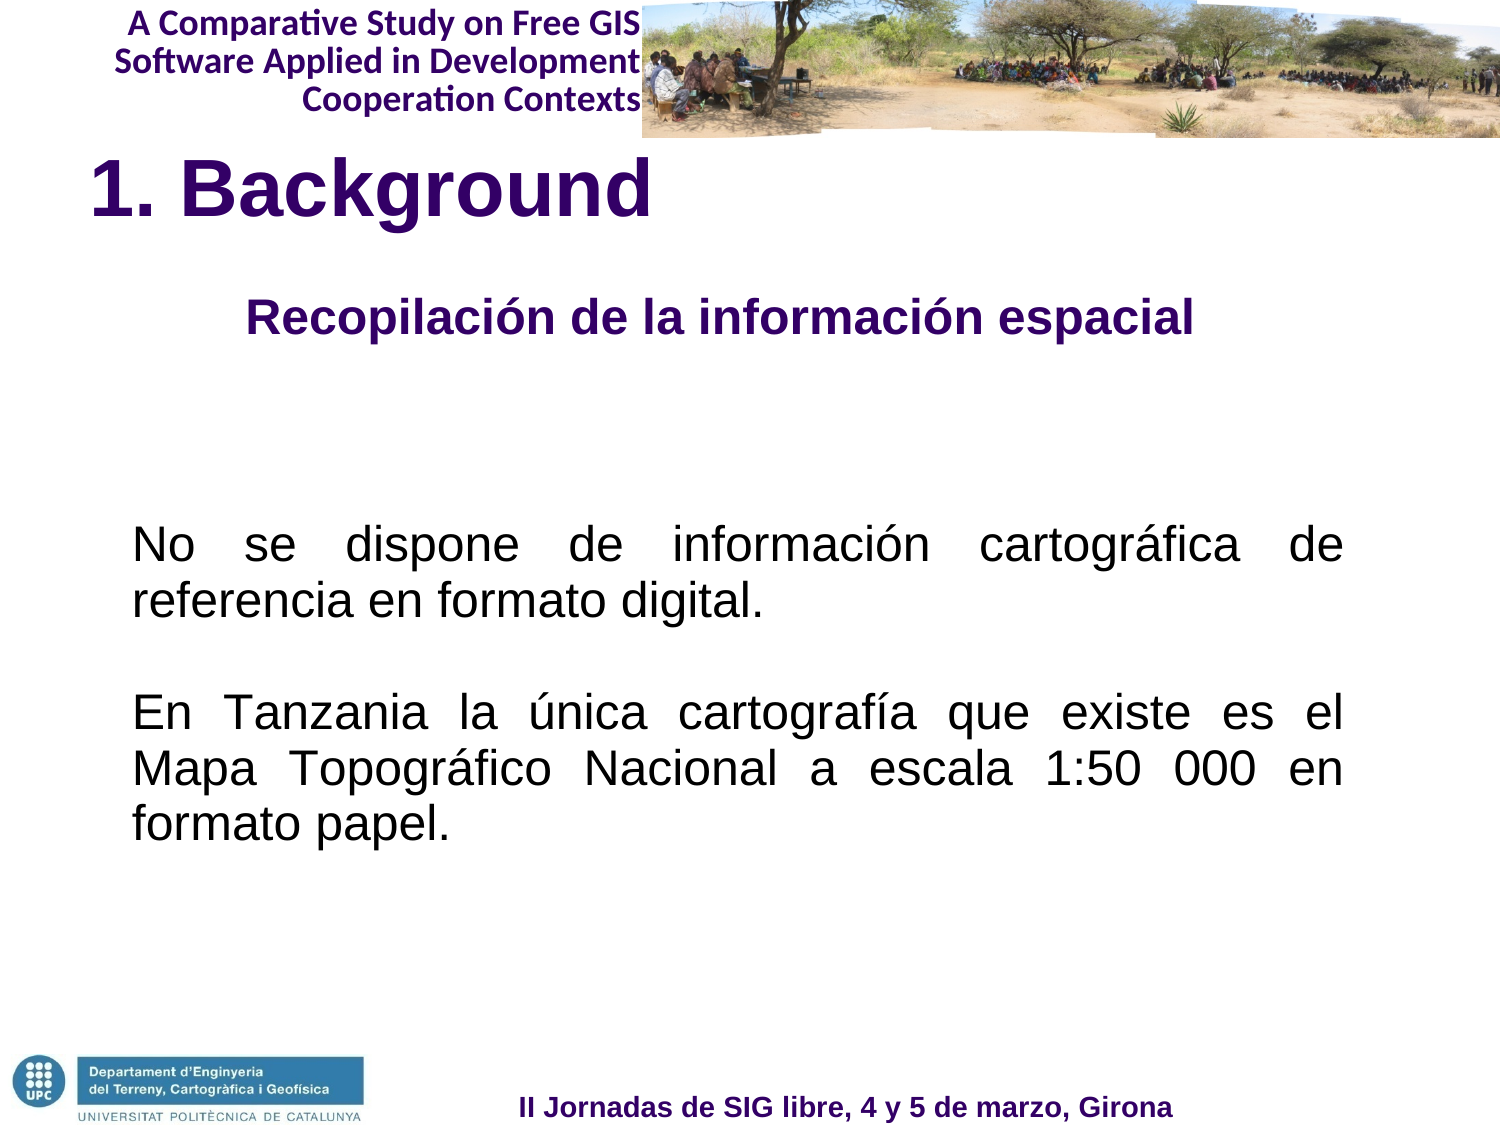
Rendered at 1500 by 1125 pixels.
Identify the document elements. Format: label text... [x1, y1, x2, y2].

text_box No se dispone de información cartográfica de referencia en formato digital. En Tanzania la única cartografía que existe es el Mapa Topográfico Nacional a escala 1:50 000 en formato papel. [117, 508, 1360, 915]
title 1. Background [75, 105, 1199, 272]
picture [0, 1054, 376, 1125]
text_box II Jornadas de SIG libre, 4 y 5 de marzo, Girona [360, 1083, 1341, 1125]
picture [642, 0, 1500, 138]
text_box Recopilación de la información espacial [46, 281, 1395, 353]
